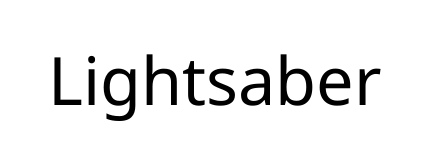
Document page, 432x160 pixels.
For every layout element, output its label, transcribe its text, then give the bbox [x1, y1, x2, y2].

subtitle Lightsaber [32, 29, 399, 130]
